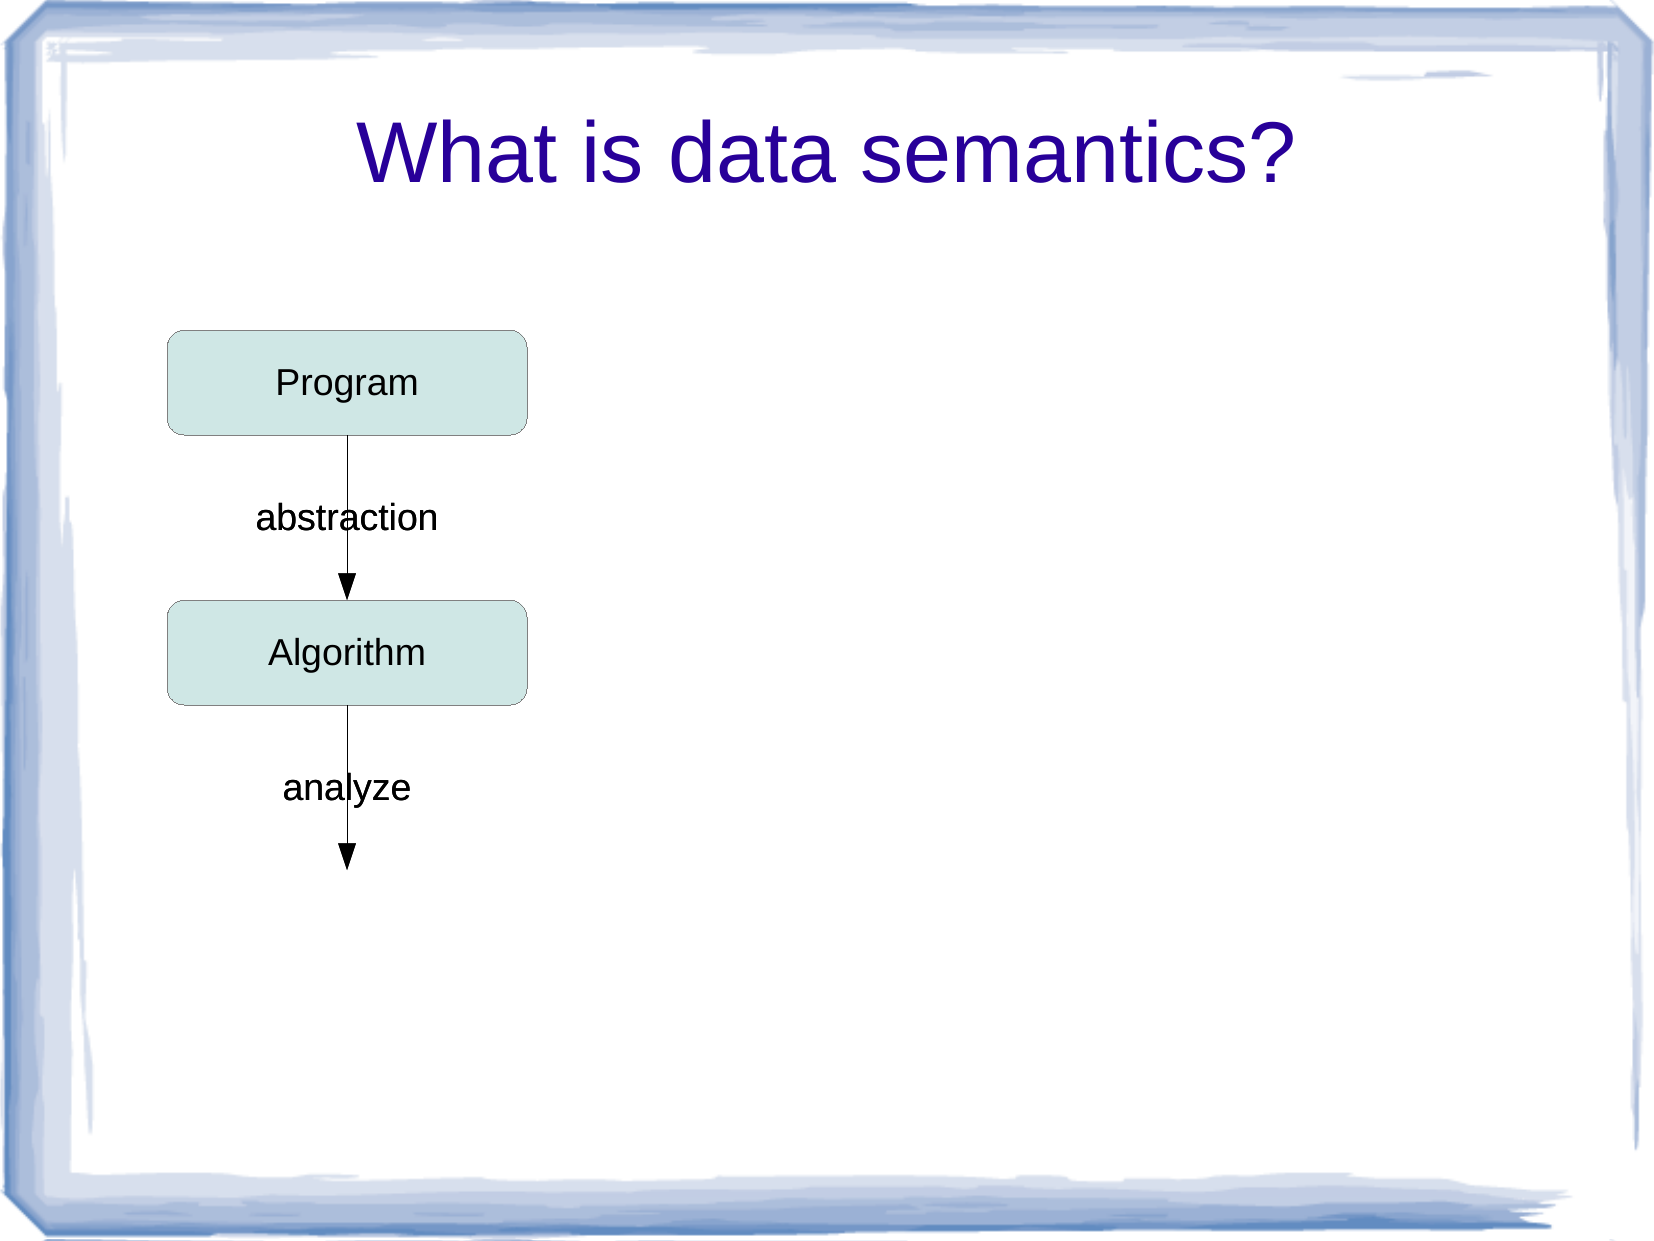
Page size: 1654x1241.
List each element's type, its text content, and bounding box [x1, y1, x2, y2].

text_box Algorithm [167, 600, 528, 706]
title What is data semantics? [82, 49, 1571, 257]
picture [0, 0, 1654, 1241]
text_box Program [167, 330, 528, 436]
